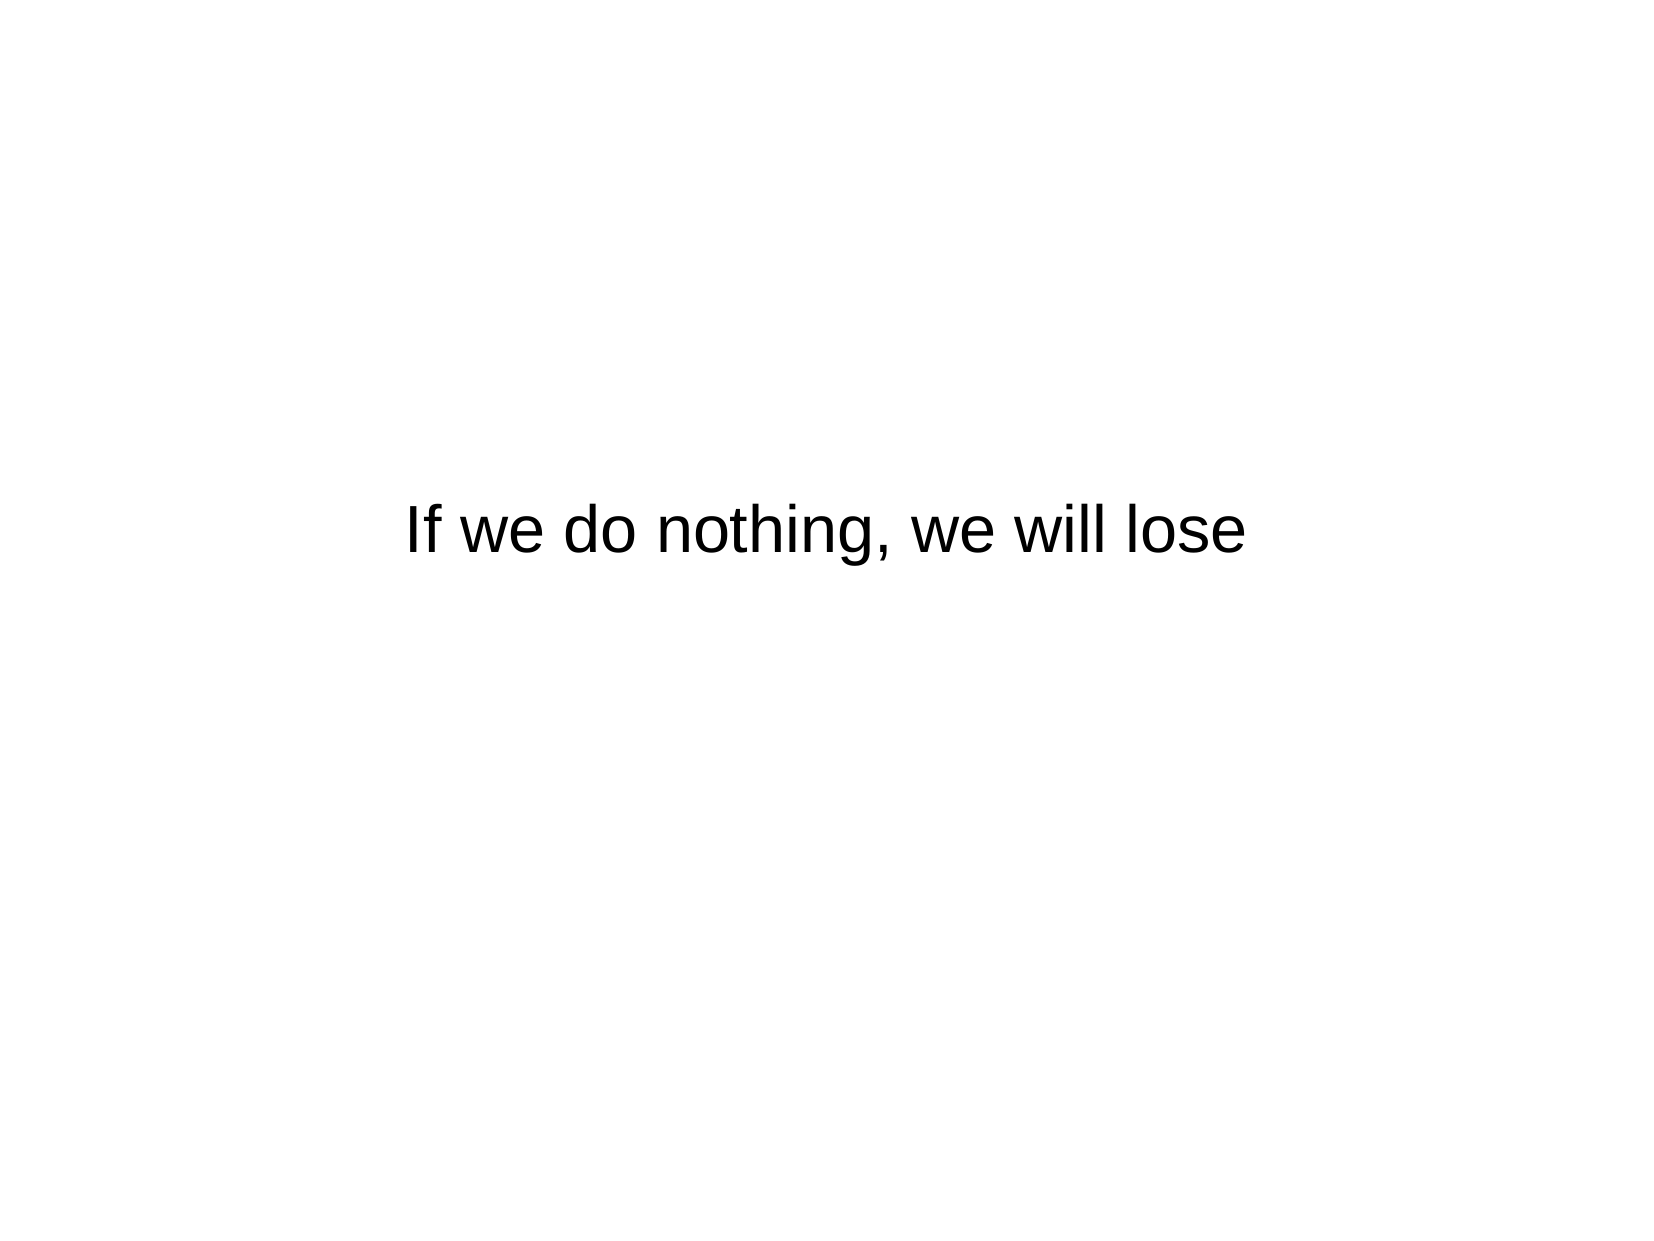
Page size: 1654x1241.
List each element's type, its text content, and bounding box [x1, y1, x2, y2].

subtitle If we do nothing, we will lose [82, 49, 1571, 1010]
